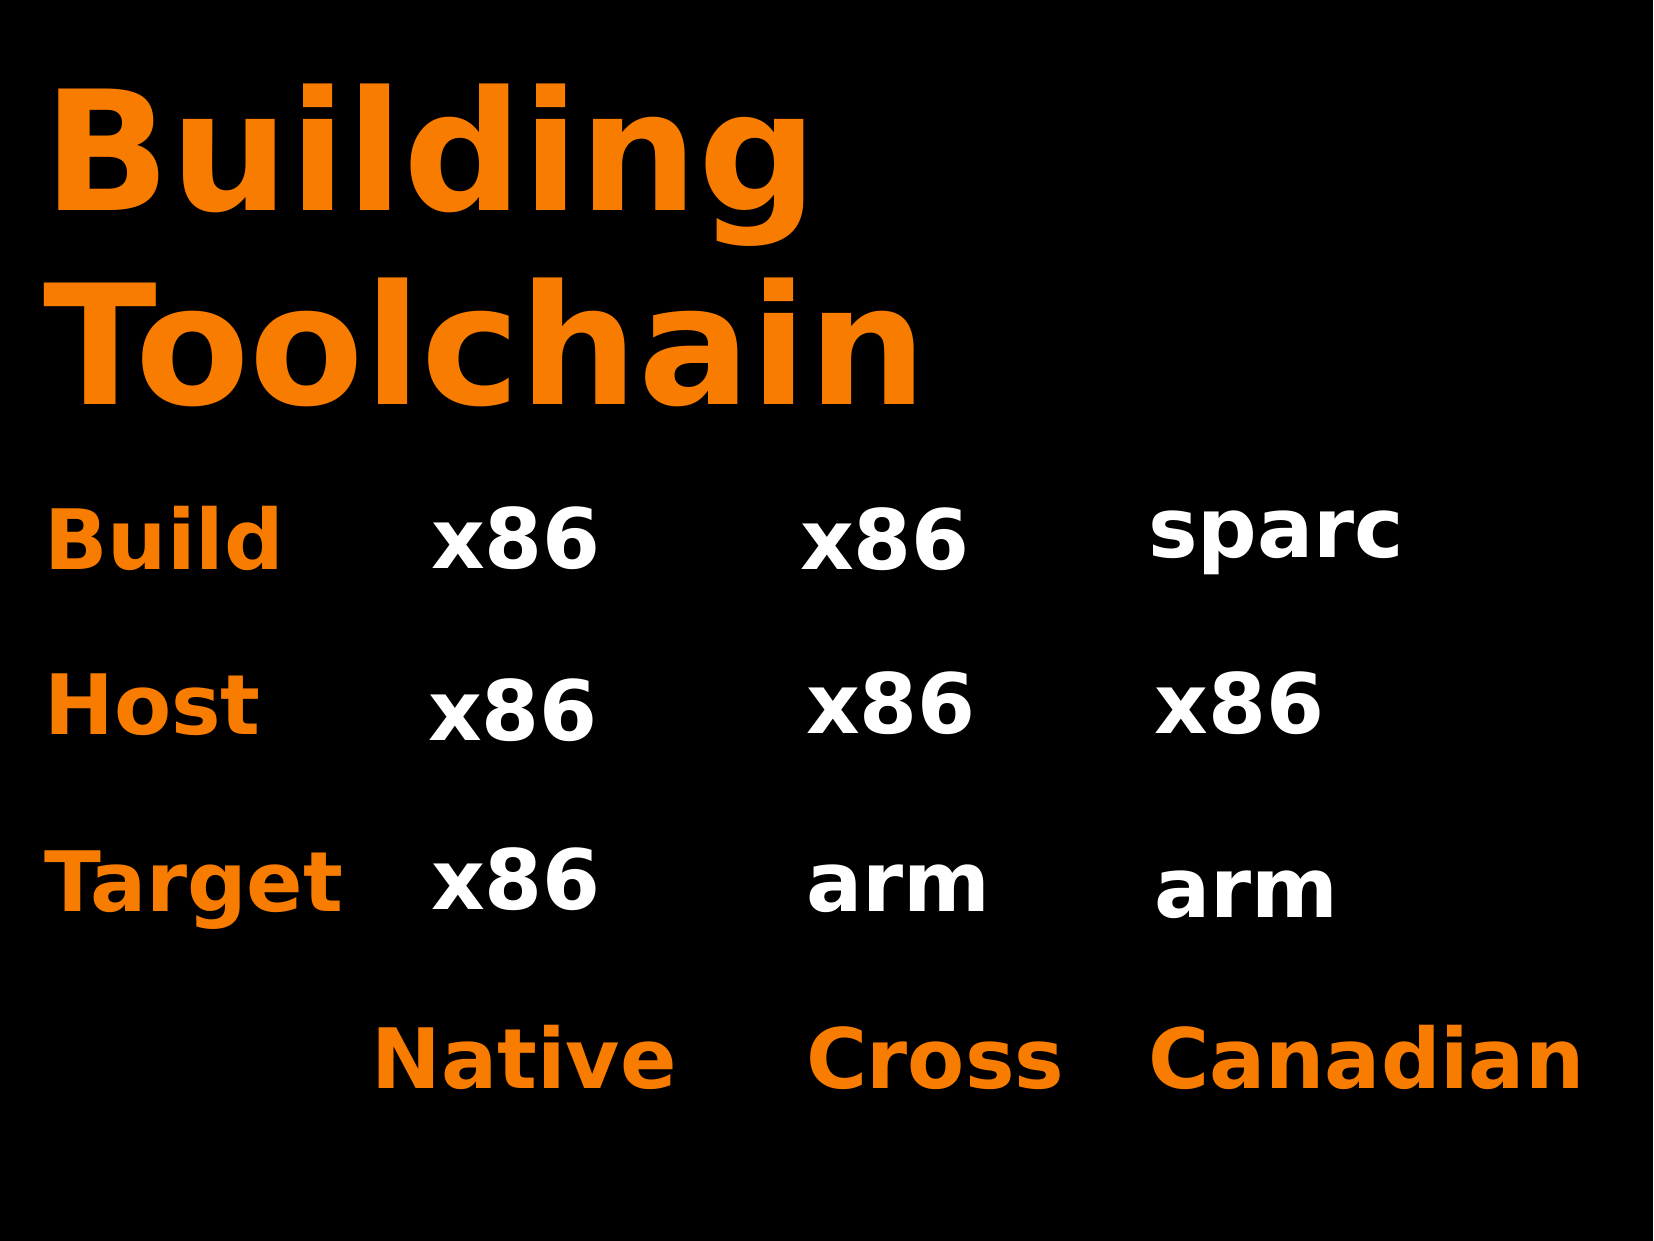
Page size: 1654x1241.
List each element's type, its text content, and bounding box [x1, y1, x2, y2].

text_box x86 [1139, 648, 1347, 761]
text_box x86 [416, 484, 623, 596]
text_box Cross [791, 1003, 1090, 1116]
text_box Canadian [1133, 1003, 1609, 1116]
text_box Build [29, 484, 384, 597]
text_box x86 [413, 655, 621, 768]
text_box x86 [791, 649, 999, 762]
text_box Native [356, 1003, 709, 1116]
text_box Host [29, 649, 296, 762]
text_box Building Toolchain [28, 48, 1653, 452]
text_box arm [791, 826, 1058, 939]
text_box Target [29, 826, 384, 939]
text_box sparc [1133, 472, 1430, 585]
text_box x86 [785, 484, 993, 597]
text_box arm [1139, 833, 1376, 945]
text_box x86 [416, 825, 623, 938]
